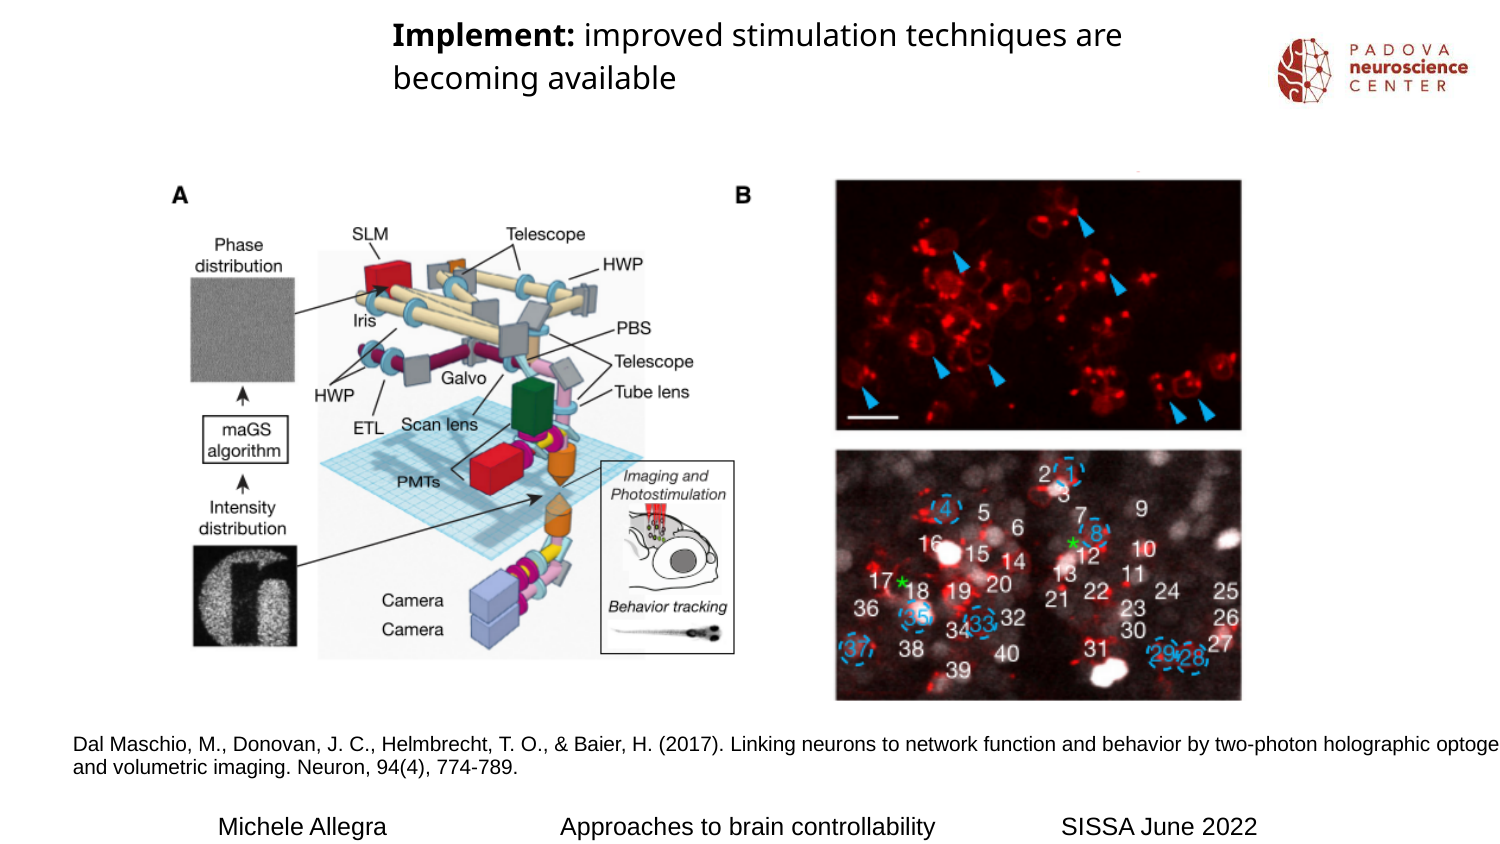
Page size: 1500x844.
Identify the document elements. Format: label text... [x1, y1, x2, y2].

picture [820, 171, 1253, 715]
picture [124, 144, 762, 715]
text_box Implement: improved stimulation techniques are becoming available [342, 5, 1158, 101]
text_box Dal Maschio, M., Donovan, J. C., Helmbrecht, T. O., & Baier, H. (2017). Linking neurons to network function and behavior by two-photon holographic optogenetics and volumetric imaging. Neuron, 94(4), 774-789. [58, 725, 1500, 787]
text_box Michele Allegra Approaches to brain controllability SISSA June 2022 [64, 800, 1415, 844]
picture [1268, 10, 1476, 123]
